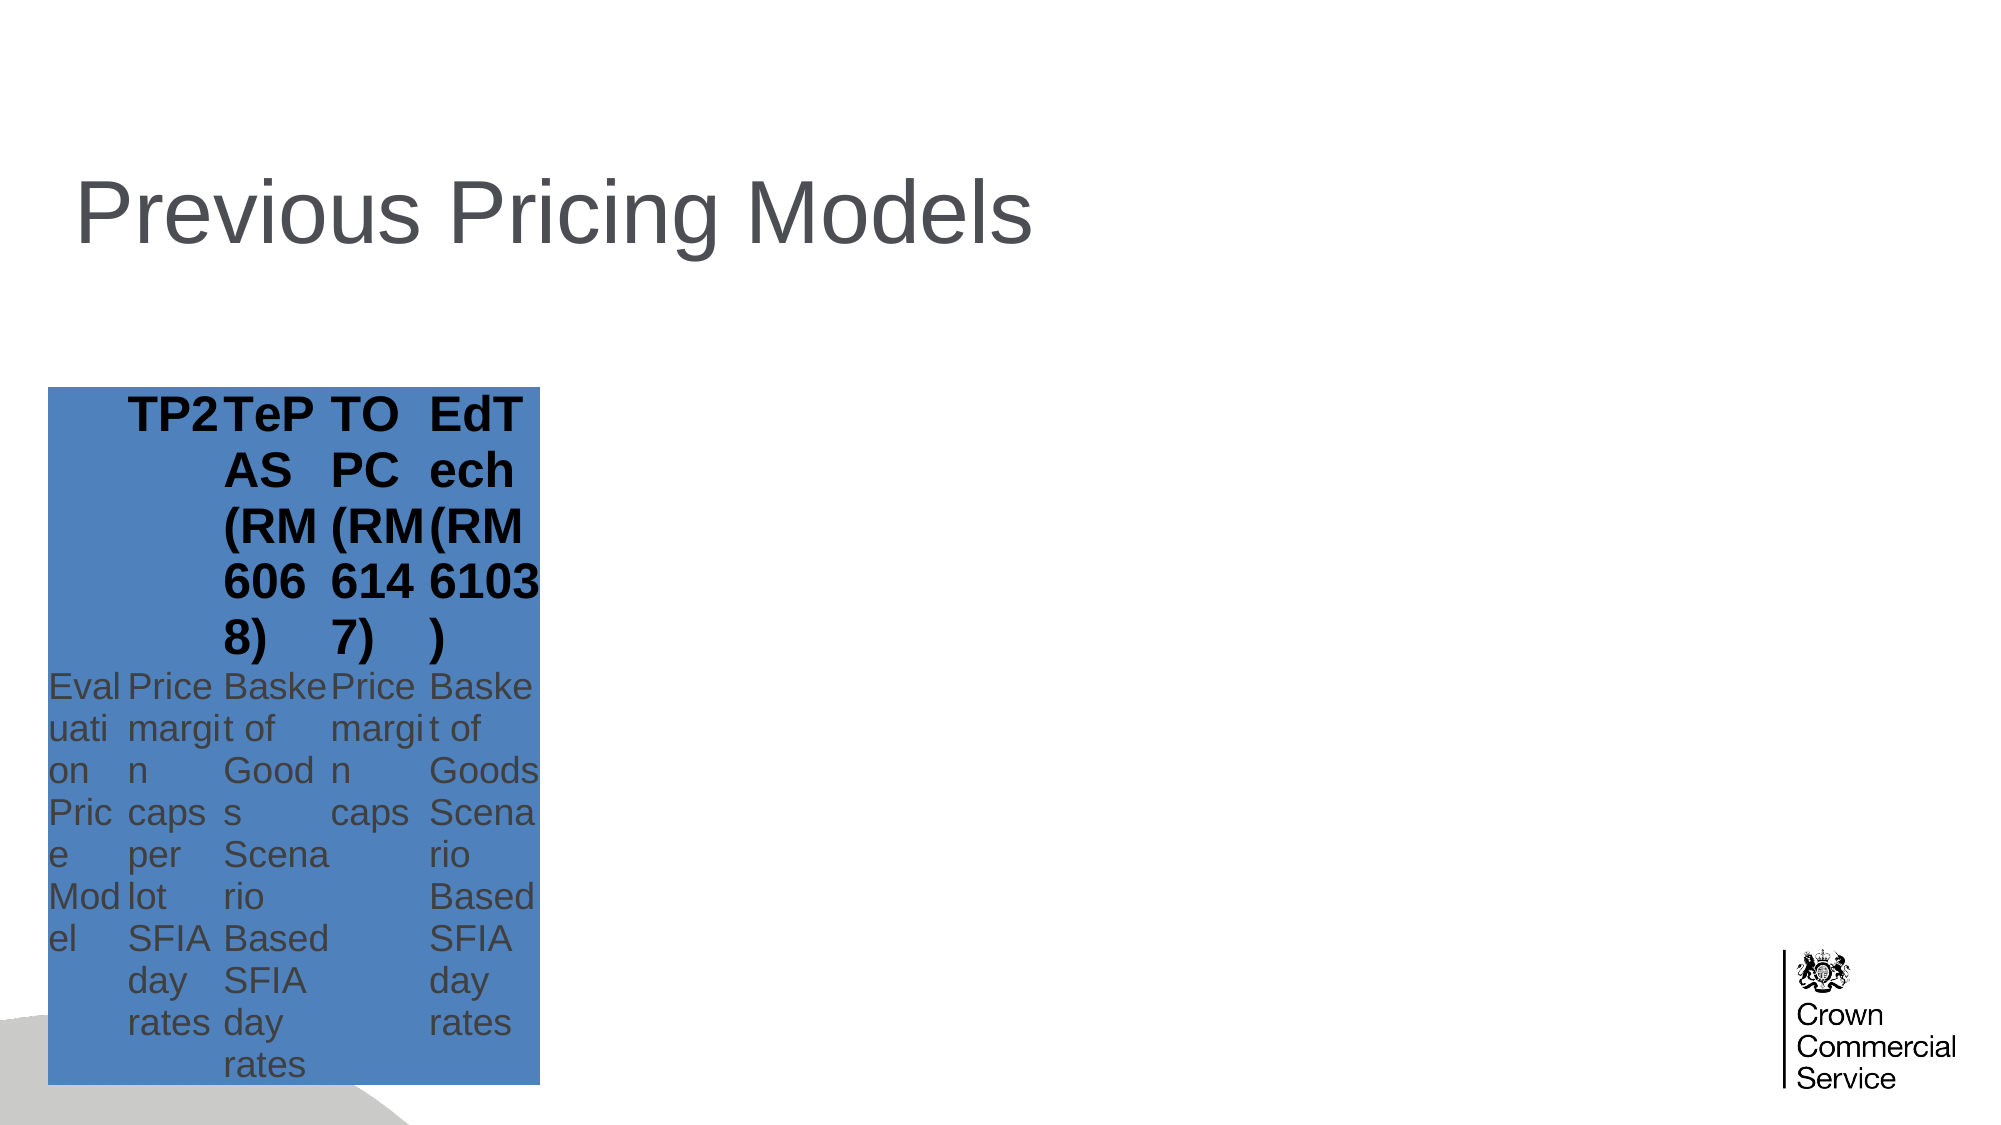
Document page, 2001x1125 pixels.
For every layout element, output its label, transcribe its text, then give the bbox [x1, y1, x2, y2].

table_cell Basket of Goods Scenario Based SFIA day rates [223, 665, 331, 1085]
table_header [48, 387, 127, 665]
table_cell Price margin caps per lot SFIA day rates [127, 665, 223, 1085]
table_header TePAS (RM6068) [223, 387, 331, 665]
table_header EdTech (RM6103) [429, 387, 540, 665]
table_cell Evaluation Price Model [48, 665, 127, 1085]
table_header TP2 [127, 387, 223, 665]
table_cell Basket of Goods Scenario Based SFIA day rates [429, 665, 540, 1085]
table_cell Price margin caps [331, 665, 429, 1085]
table_header TOPC (RM6147) [331, 387, 429, 665]
title Previous Pricing Models [59, 138, 1853, 262]
